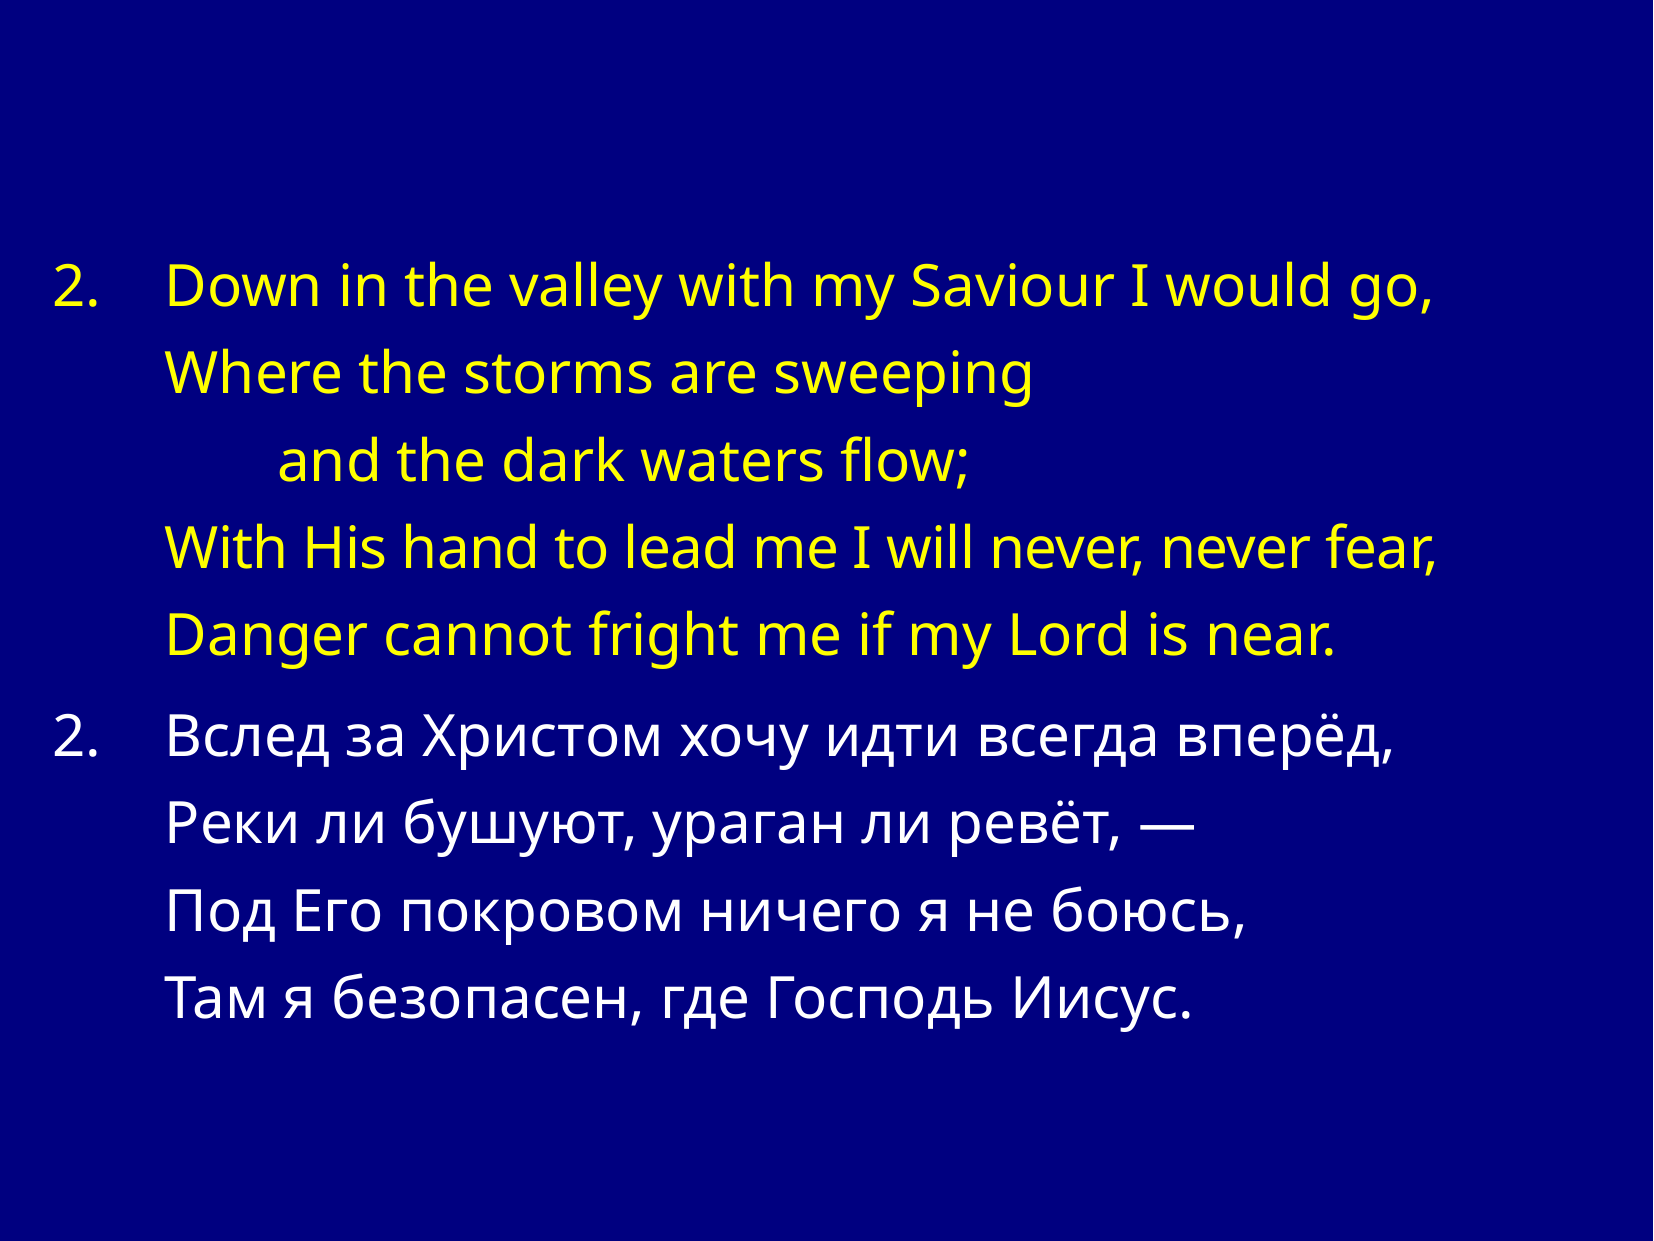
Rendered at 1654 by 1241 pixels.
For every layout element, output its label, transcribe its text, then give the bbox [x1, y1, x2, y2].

text_box 2. Вслед за Христом хочу идти всегда вперёд, Реки ли бушуют, ураган ли ревёт, — Под Его покровом ничего я не боюсь, Там я безопасен, где Господь Иисус. [37, 600, 1651, 1163]
text_box 2. Down in the valley with my Saviour I would go, Where the storms are sweeping and the dark waters flow; With His hand to lead me I will never, never fear, Danger cannot fright me if my Lord is near. [37, 150, 1651, 600]
